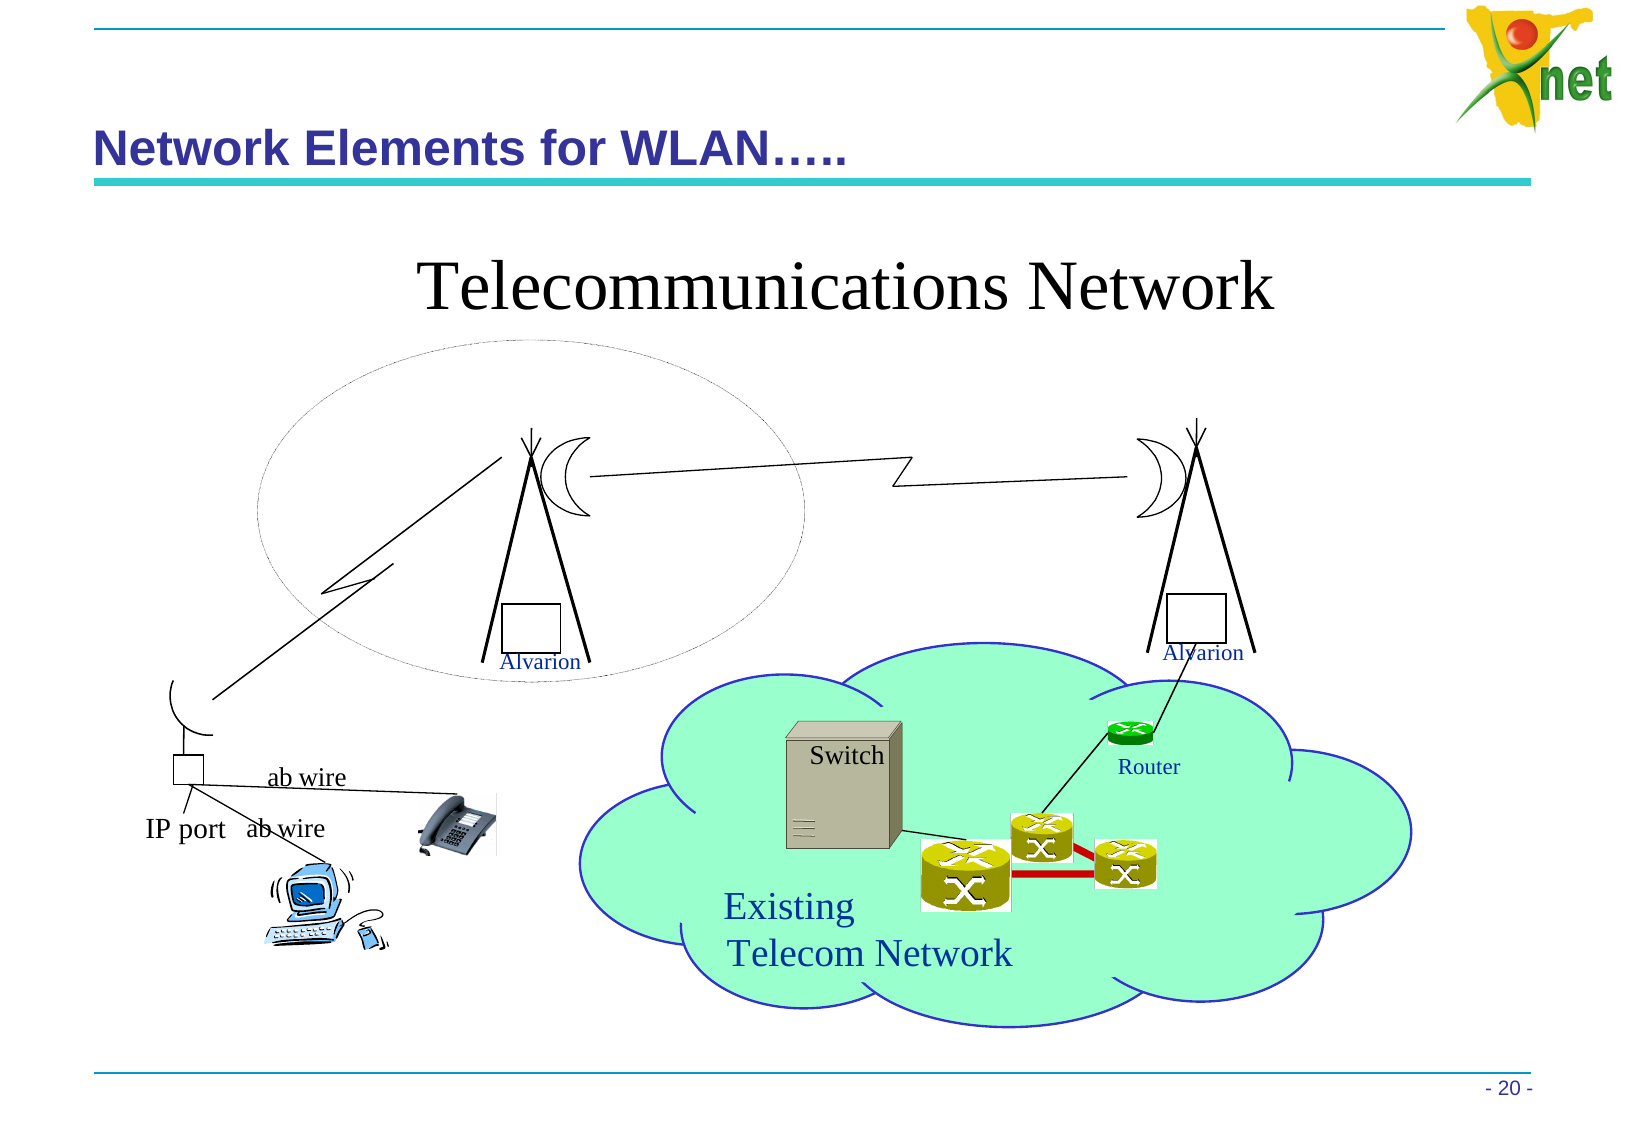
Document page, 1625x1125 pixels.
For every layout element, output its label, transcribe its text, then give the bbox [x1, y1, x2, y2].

picture [1094, 839, 1158, 889]
text_box [480, 457, 531, 664]
text_box Router [1117, 755, 1181, 780]
text_box Alvarion [1162, 640, 1245, 666]
text_box [264, 863, 384, 950]
text_box [257, 339, 794, 619]
text_box ab [262, 826, 268, 836]
picture [1445, 0, 1625, 139]
text_box [276, 877, 283, 904]
text_box [348, 871, 354, 881]
text_box [270, 880, 275, 898]
picture [1107, 721, 1154, 746]
text_box ab [267, 762, 291, 793]
text_box Alvarion [499, 650, 582, 675]
picture [920, 813, 1074, 912]
text_box ab [283, 775, 289, 785]
text_box [1145, 447, 1196, 654]
text_box wire [291, 762, 347, 793]
text_box Existing [723, 885, 866, 928]
text_box Switch [809, 741, 885, 771]
text_box Telecommunications Network [415, 248, 1277, 325]
picture [418, 793, 497, 857]
text_box wire [270, 814, 326, 844]
text_box ab [246, 814, 270, 844]
text_box [320, 465, 805, 683]
text_box [532, 457, 592, 664]
text_box [379, 935, 389, 950]
text_box IP port [145, 813, 227, 845]
title Network Elements for WLAN….. [82, 114, 1526, 181]
text_box [339, 868, 351, 893]
text_box [579, 642, 1412, 1028]
text_box Telecom Network [726, 932, 1014, 975]
text_box [1197, 447, 1257, 654]
